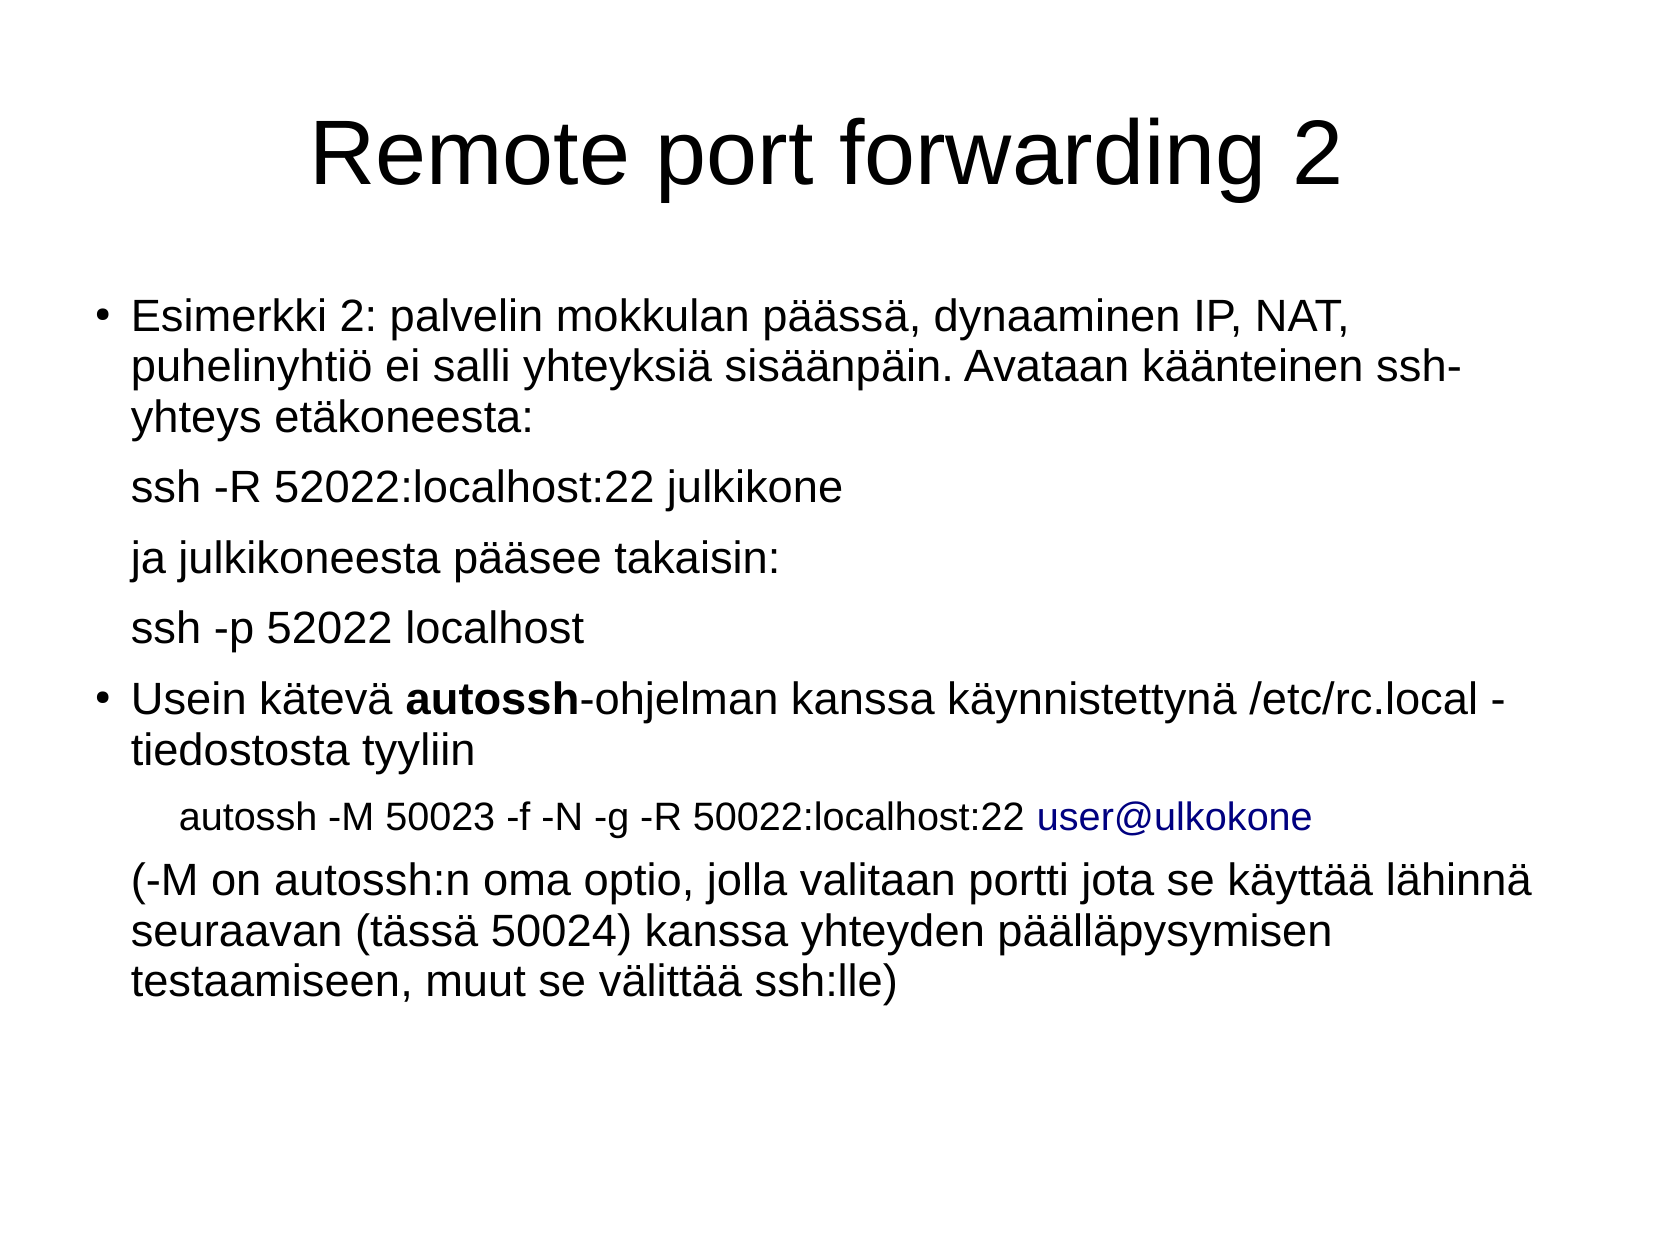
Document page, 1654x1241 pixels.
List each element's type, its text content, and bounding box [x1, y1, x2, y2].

title Remote port forwarding 2 [82, 49, 1571, 257]
list Esimerkki 2: palvelin mokkulan päässä, dynaaminen IP, NAT, puhelinyhtiö ei salli yhteyksiä sisäänpäin. Avataan käänteinen ssh-yhteys etäkoneesta: ssh -R 52022:localhost:22 julkikone ja julkikoneesta pääsee takaisin: ssh -p 52022 localhost Usein kätevä autossh-ohjelman kanssa käynnistettynä /etc/rc.local -tiedostosta tyyliin autossh -M 50023 -f -N -g -R 50022:localhost:22 user@ulkokone (-M on autossh:n oma optio, jolla valitaan portti jota se käyttää lähinnä seuraavan (tässä 50024) kanssa yhteyden päälläpysymisen testaamiseen, muut se välittää ssh:lle) [82, 290, 1571, 1010]
